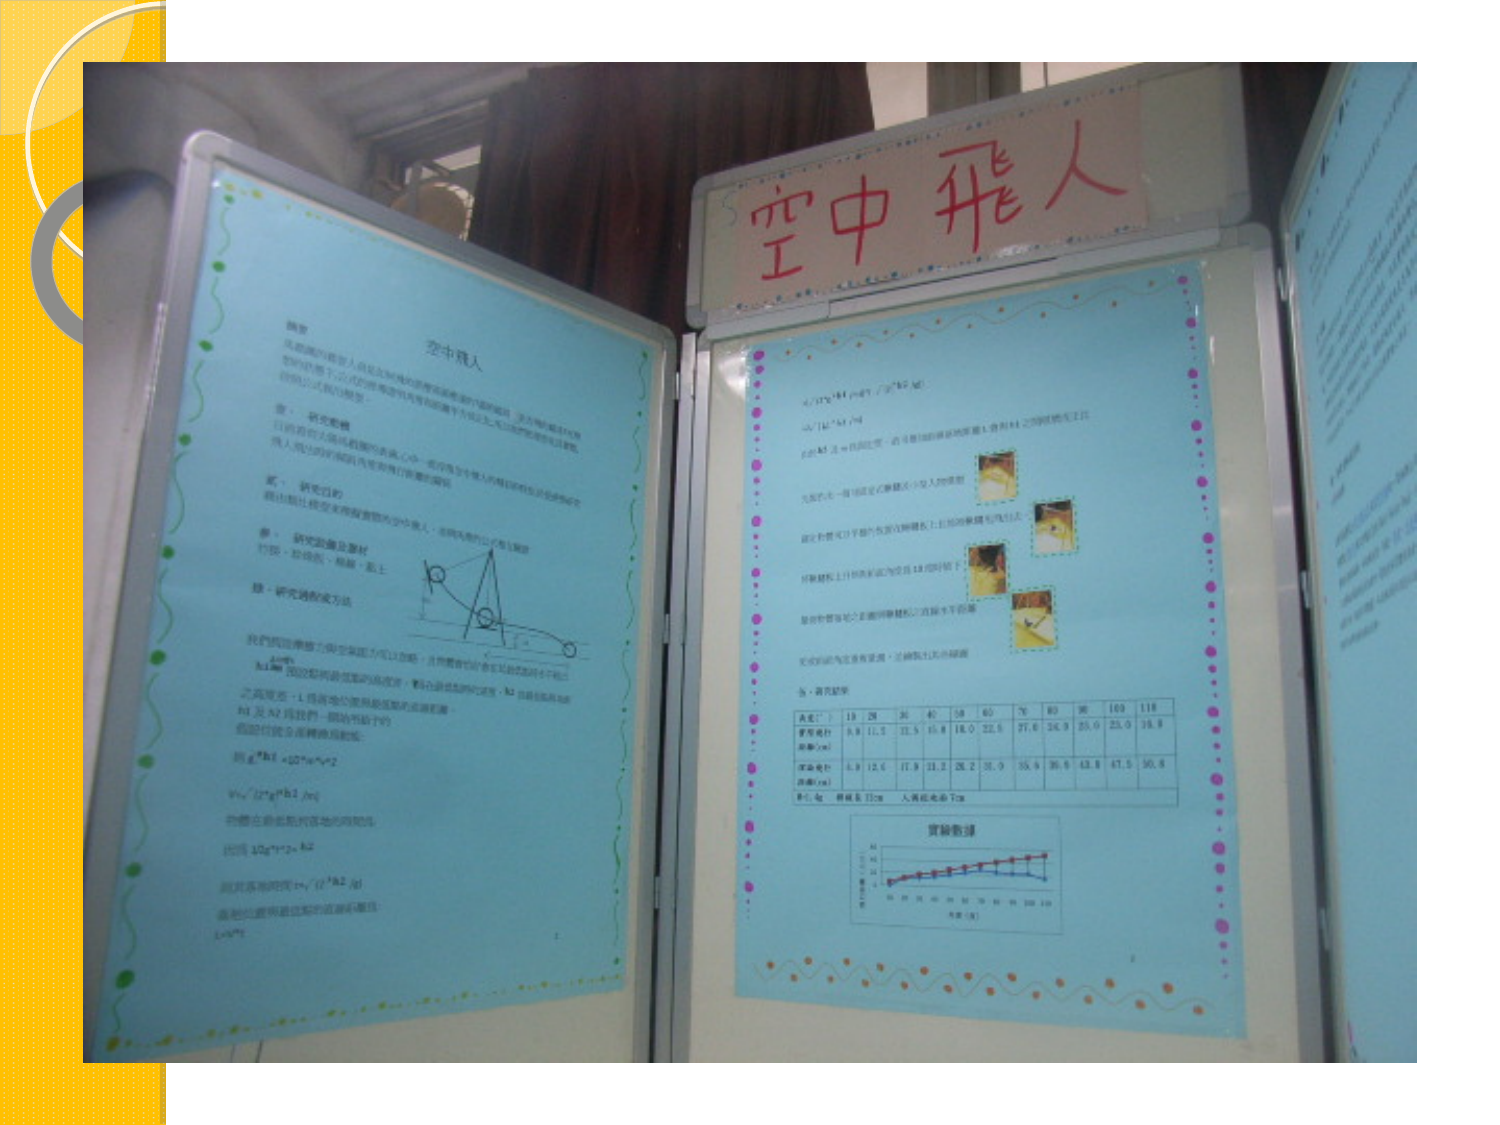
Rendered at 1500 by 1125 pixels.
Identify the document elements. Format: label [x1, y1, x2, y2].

picture [83, 62, 1417, 1063]
